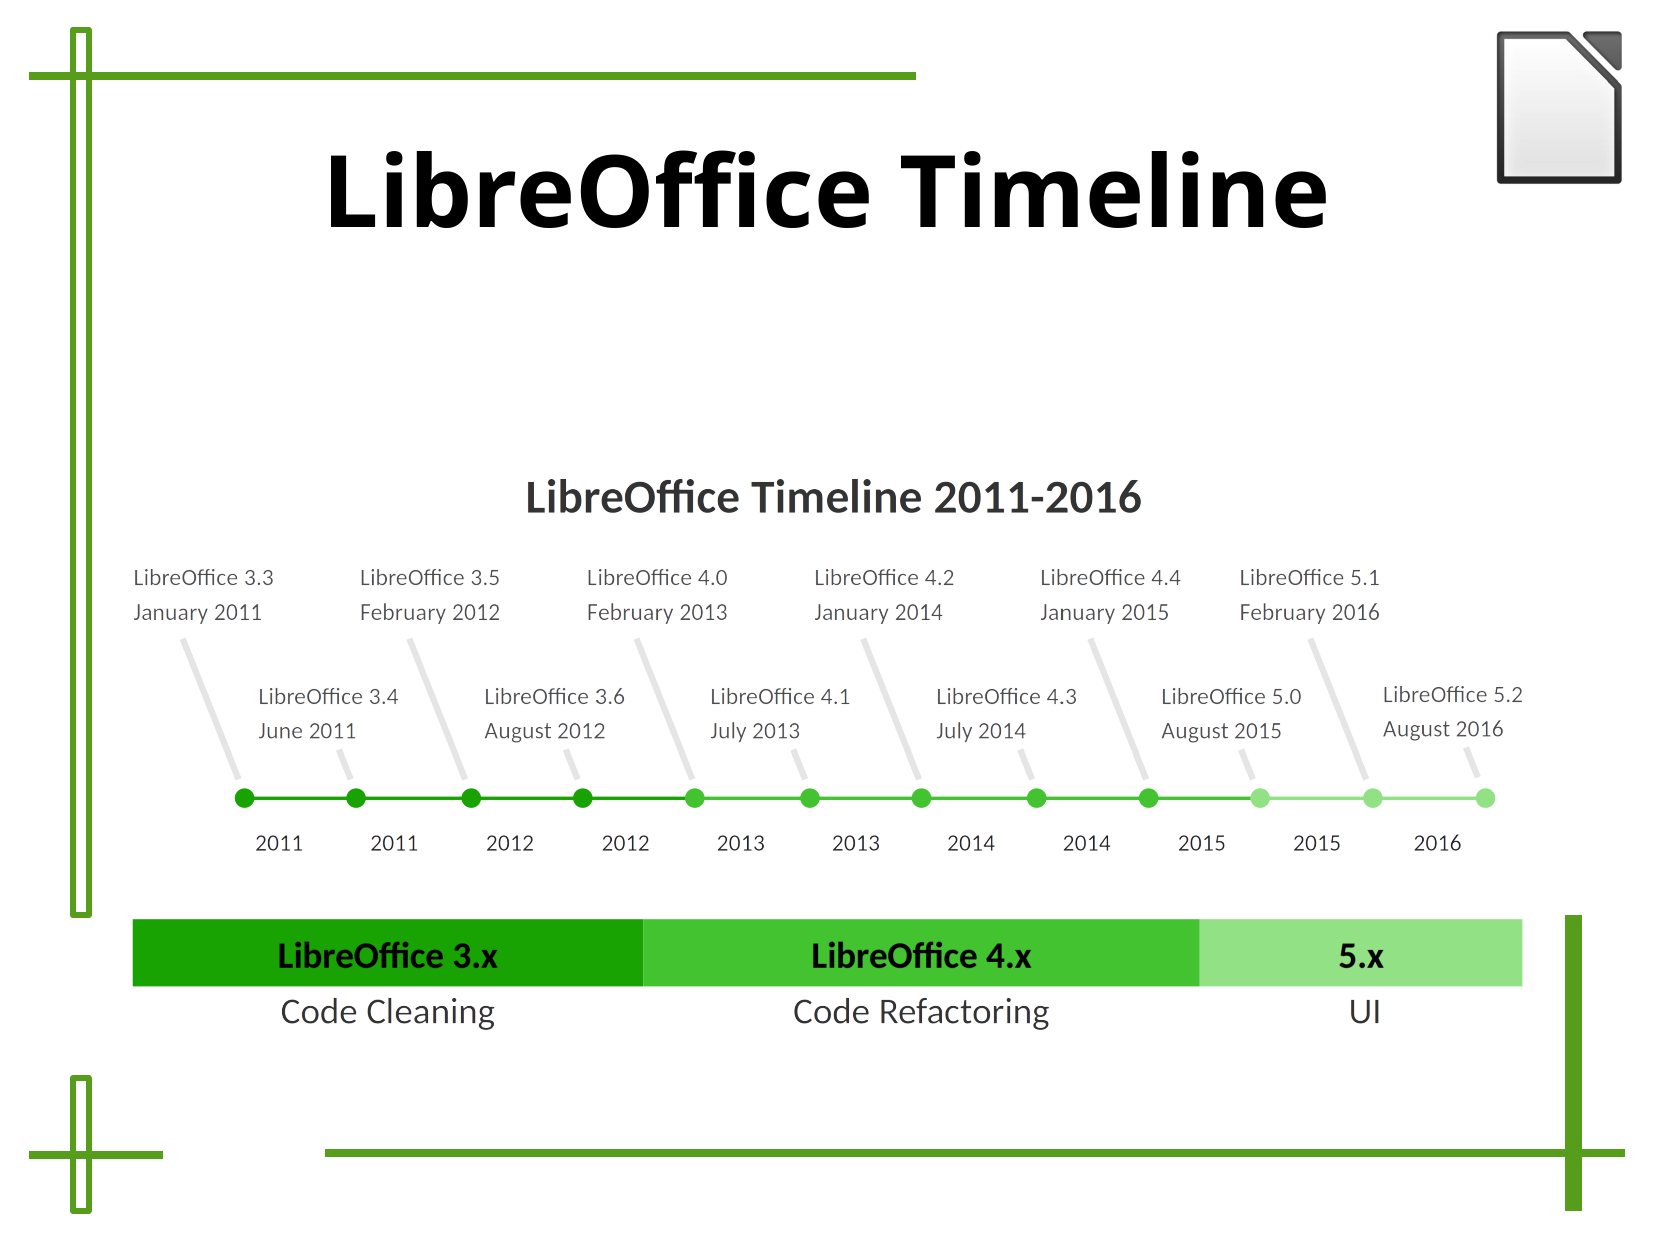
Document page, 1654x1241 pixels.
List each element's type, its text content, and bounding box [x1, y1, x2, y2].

picture [1494, 29, 1624, 186]
picture [132, 460, 1527, 1049]
title LibreOffice Timeline [118, 118, 1536, 260]
